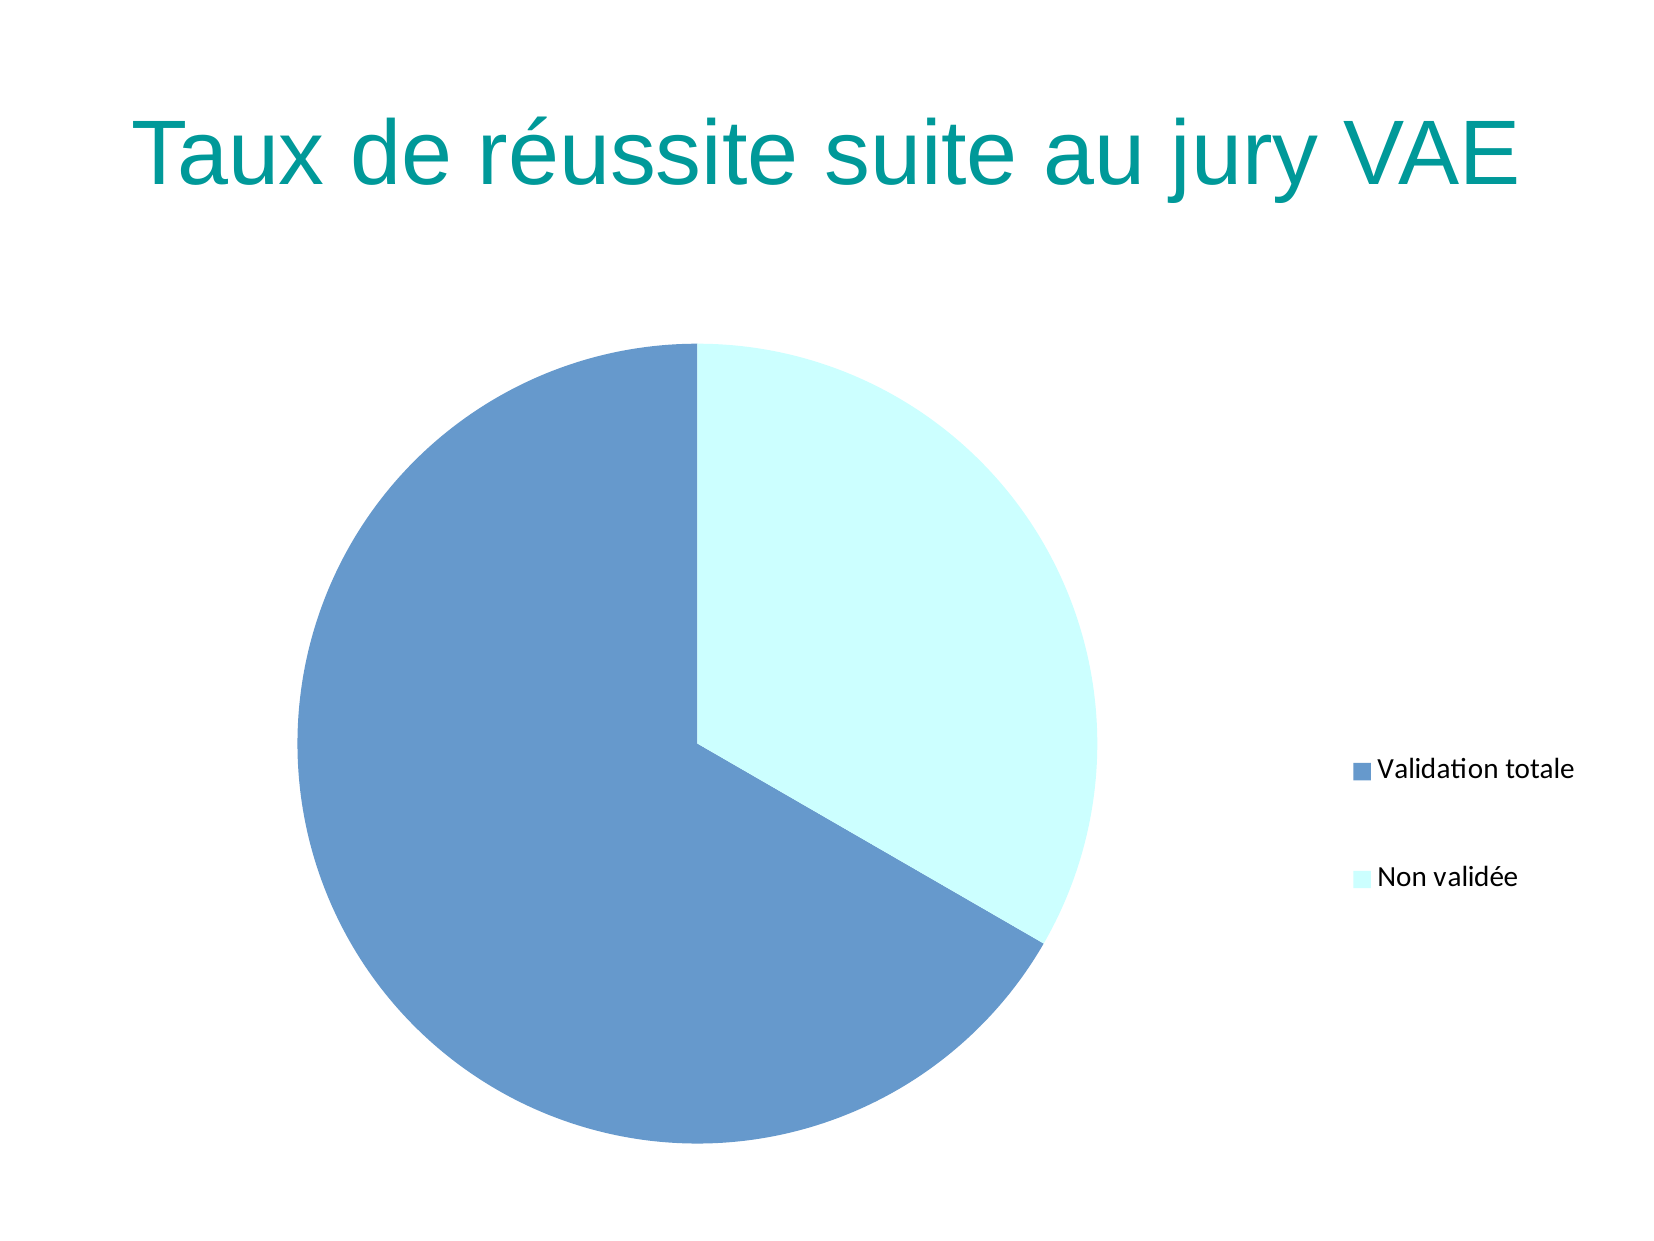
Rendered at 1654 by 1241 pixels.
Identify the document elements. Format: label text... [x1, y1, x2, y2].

chart [46, 259, 1595, 1182]
title Taux de réussite suite au jury VAE [82, 49, 1571, 257]
